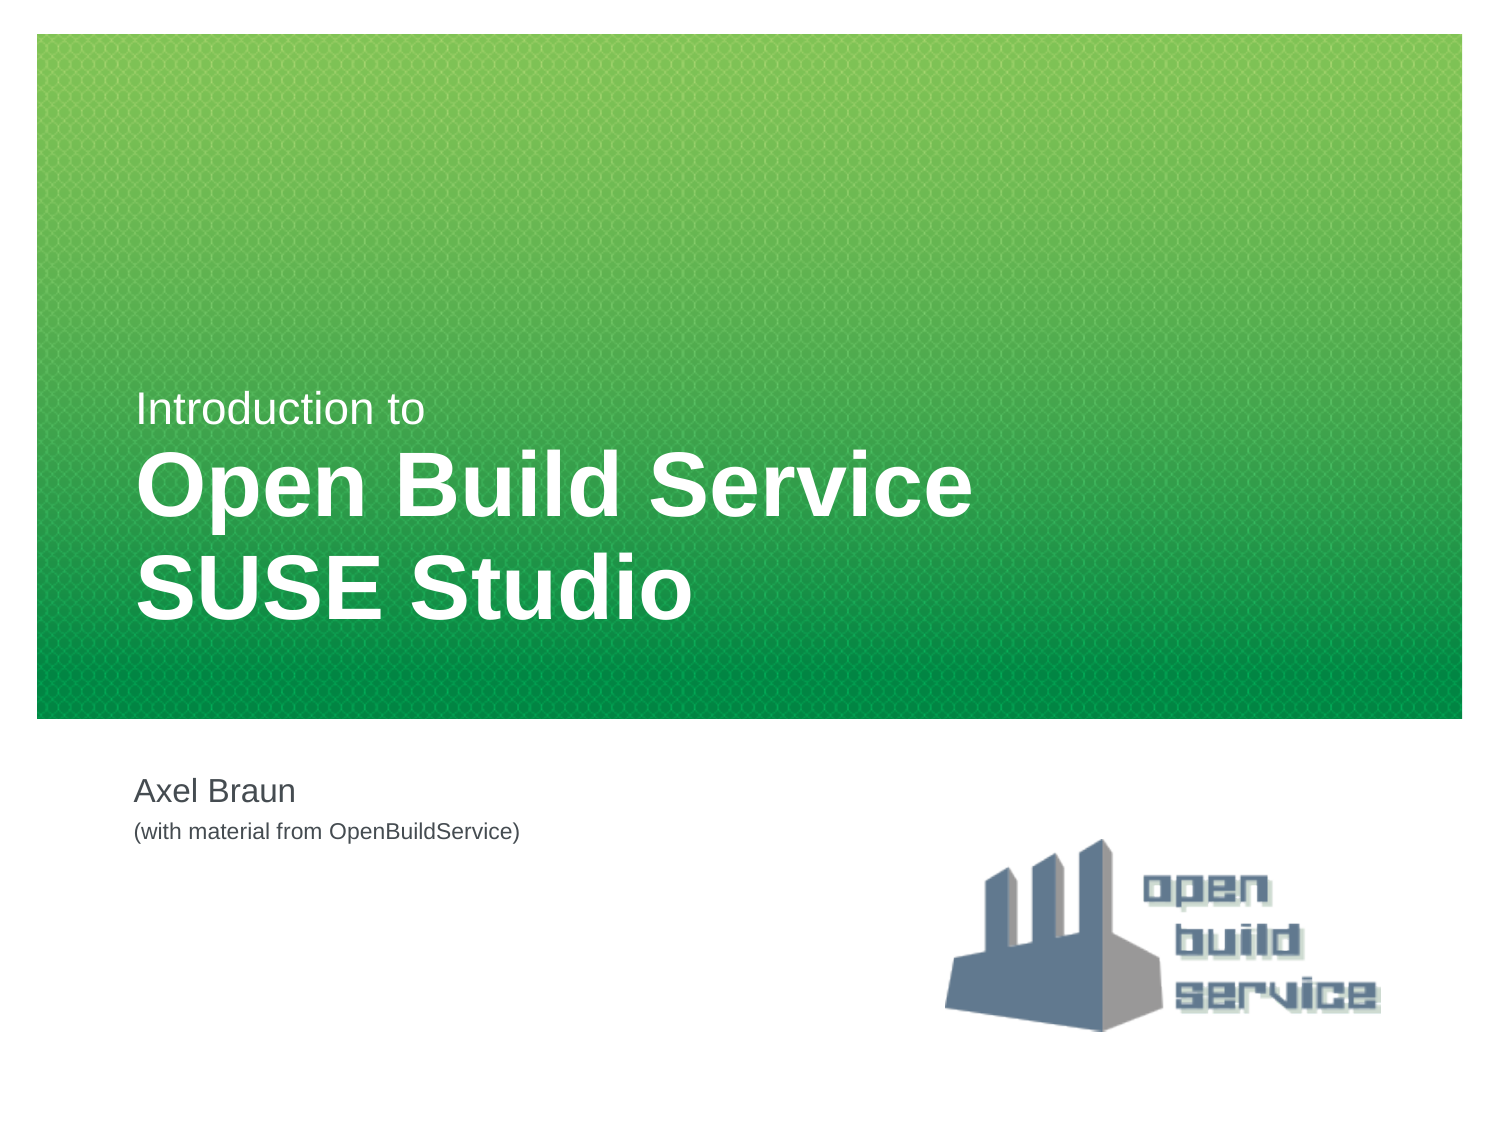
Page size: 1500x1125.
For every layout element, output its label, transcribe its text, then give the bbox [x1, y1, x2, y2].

picture [37, 34, 1463, 719]
picture [945, 839, 1381, 1032]
title Introduction to Open Build Service SUSE Studio [135, 382, 1409, 640]
subtitle Axel Braun (with material from OpenBuildService) [133, 772, 758, 1125]
